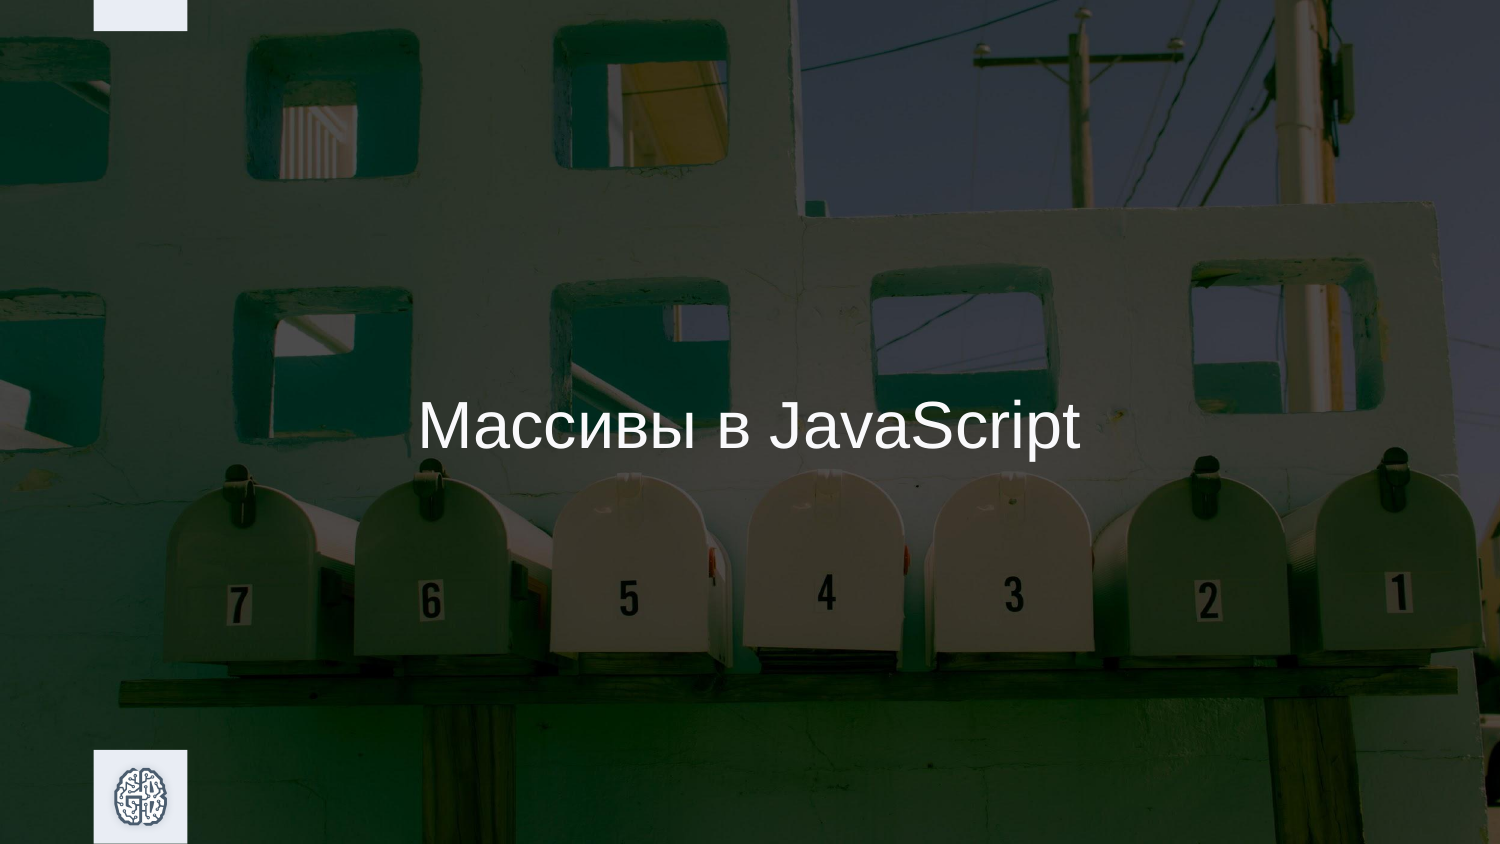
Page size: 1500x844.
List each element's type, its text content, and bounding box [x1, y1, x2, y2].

picture [106, 760, 175, 834]
picture [0, 0, 1500, 844]
text_box Массивы в JavaScript [187, 93, 1312, 750]
